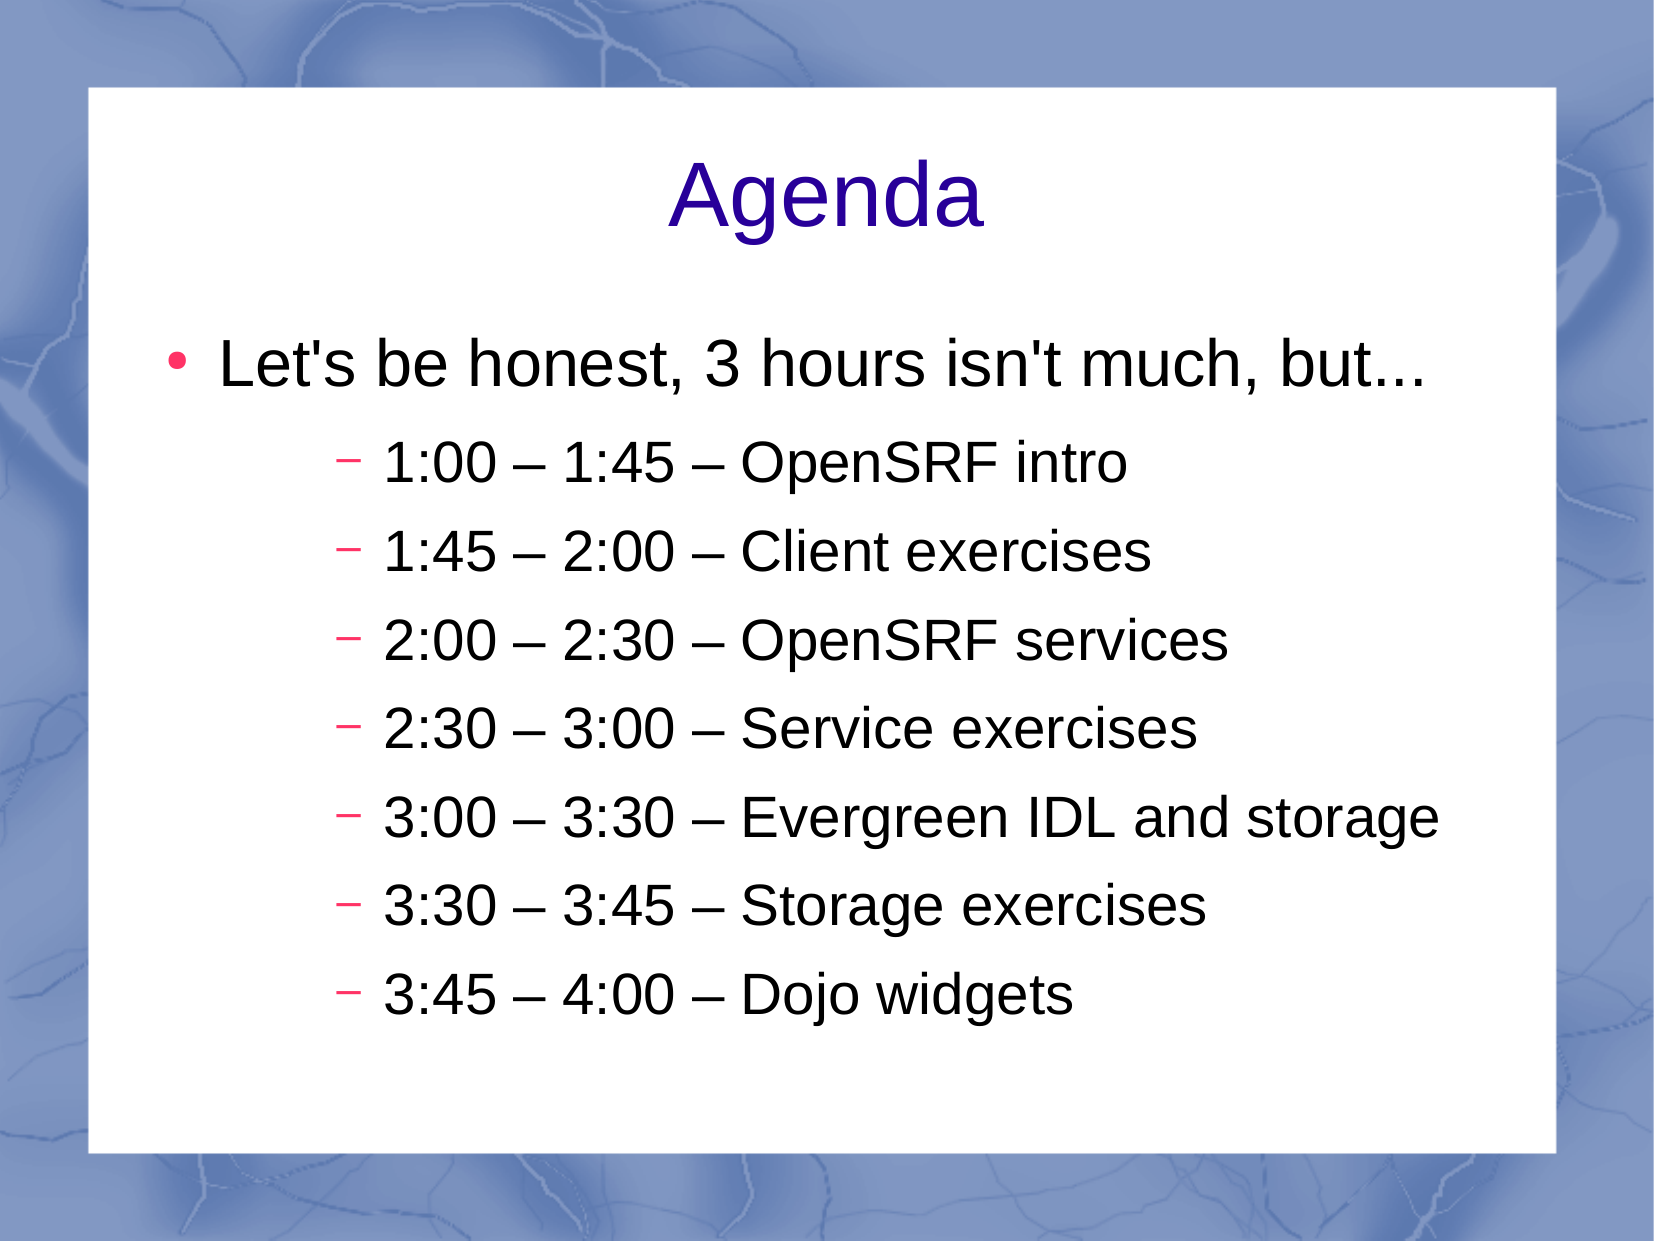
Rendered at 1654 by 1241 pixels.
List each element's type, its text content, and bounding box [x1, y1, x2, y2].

list Let's be honest, 3 hours isn't much, but... 1:00 – 1:45 – OpenSRF intro 1:45 – 2:00 – Client exercises 2:00 – 2:30 – OpenSRF services 2:30 – 3:00 – Service exercises 3:00 – 3:30 – Evergreen IDL and storage 3:30 – 3:45 – Storage exercises 3:45 – 4:00 – Dojo widgets [147, 325, 1506, 1130]
picture [0, 0, 1654, 1241]
title Agenda [118, 90, 1536, 298]
